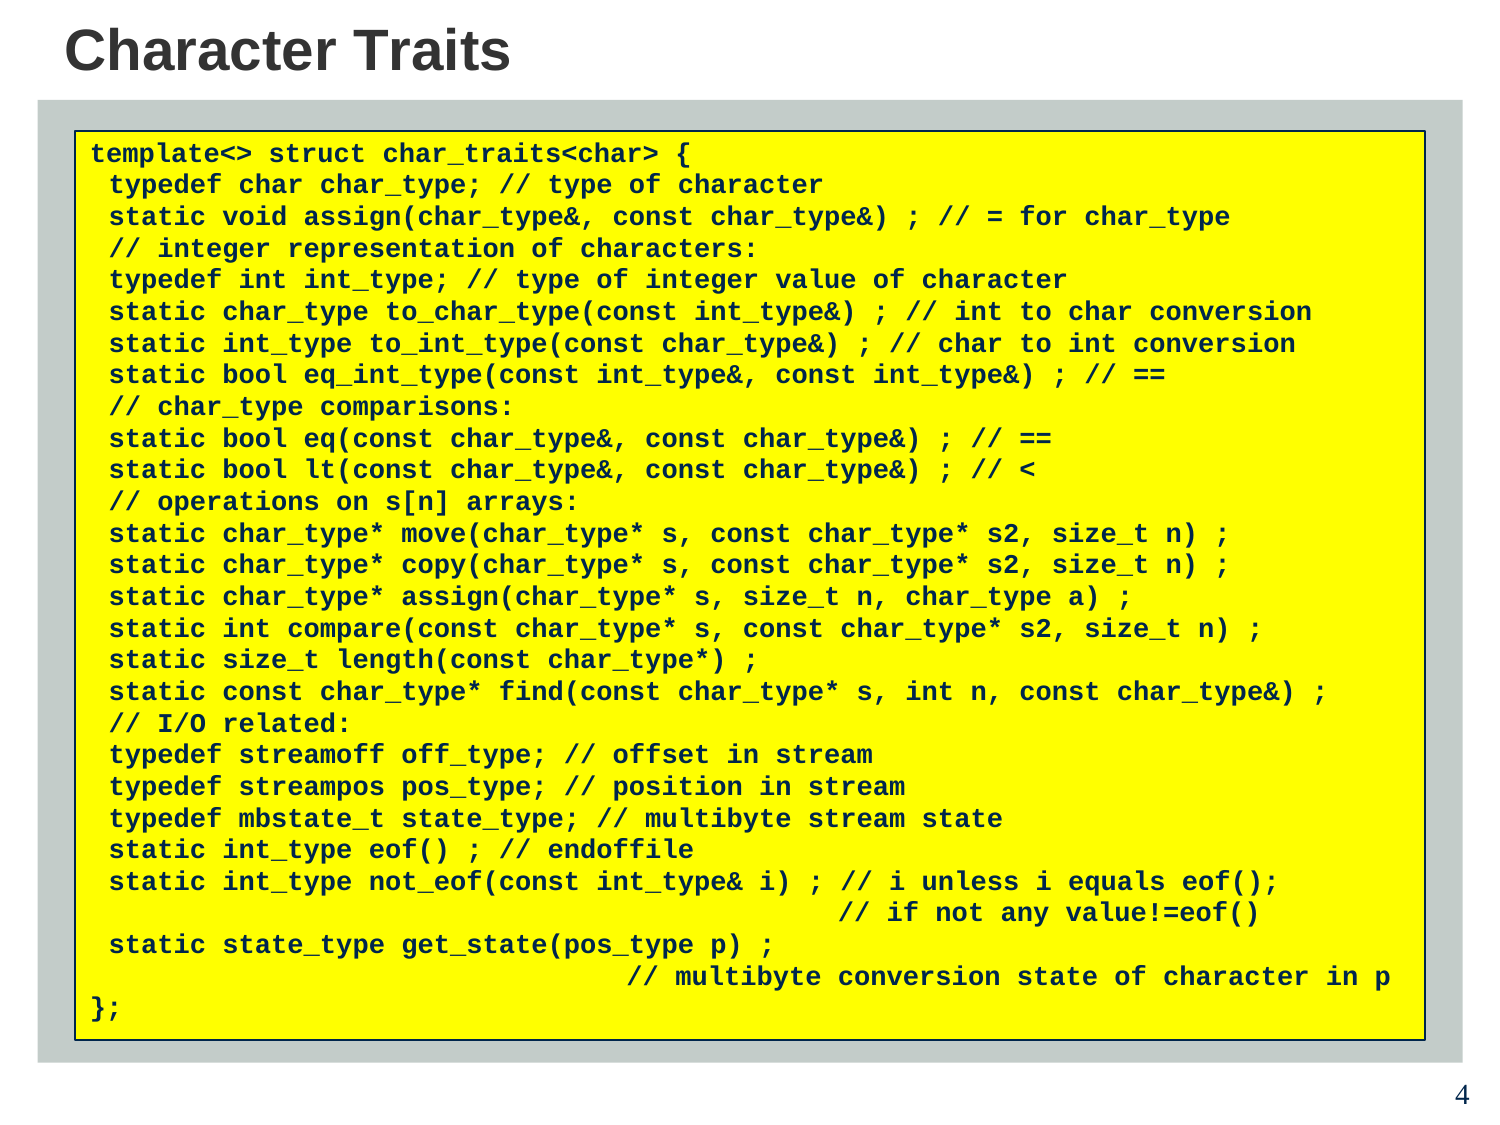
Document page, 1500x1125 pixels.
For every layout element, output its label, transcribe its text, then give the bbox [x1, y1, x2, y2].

list [37, 99, 1463, 1063]
text_box template<> struct char_traits<char> { typedef char char_type; // type of character static void assign(char_type&, const char_type&) ; // = for char_type // integer representation of characters: typedef int int_type; // type of integer value of character static char_type to_char_type(const int_type&) ; // int to char conversion static int_type to_int_type(const char_type&) ; // char to int conversion static bool eq_int_type(const int_type&, const int_type&) ; // == // char_type comparisons: static bool eq(const char_type&, const char_type&) ; // == static bool lt(const char_type&, const char_type&) ; // < // operations on s[n] arrays: static char_type* move(char_type* s, const char_type* s2, size_t n) ; static char_type* copy(char_type* s, const char_type* s2, size_t n) ; static char_type* assign(char_type* s, size_t n, char_type a) ; static int compare(const char_type* s, const char_type* s2, size_t n) ; static size_t length(const char_type*) ; static const char_type* find(const char_type* s, int n, const char_type&) ; // I/O related: typedef streamoff off_type; // offset in stream typedef streampos pos_type; // position in stream typedef mbstate_t state_type; // multibyte stream state static int_type eof() ; // endoffile static int_type not_eof(const int_type& i) ; // i unless i equals eof(); // if not any value!=eof() static state_type get_state(pos_type p) ; // multibyte conversion state of character in p }; [75, 130, 1426, 1068]
title Character Traits [50, 0, 1450, 91]
